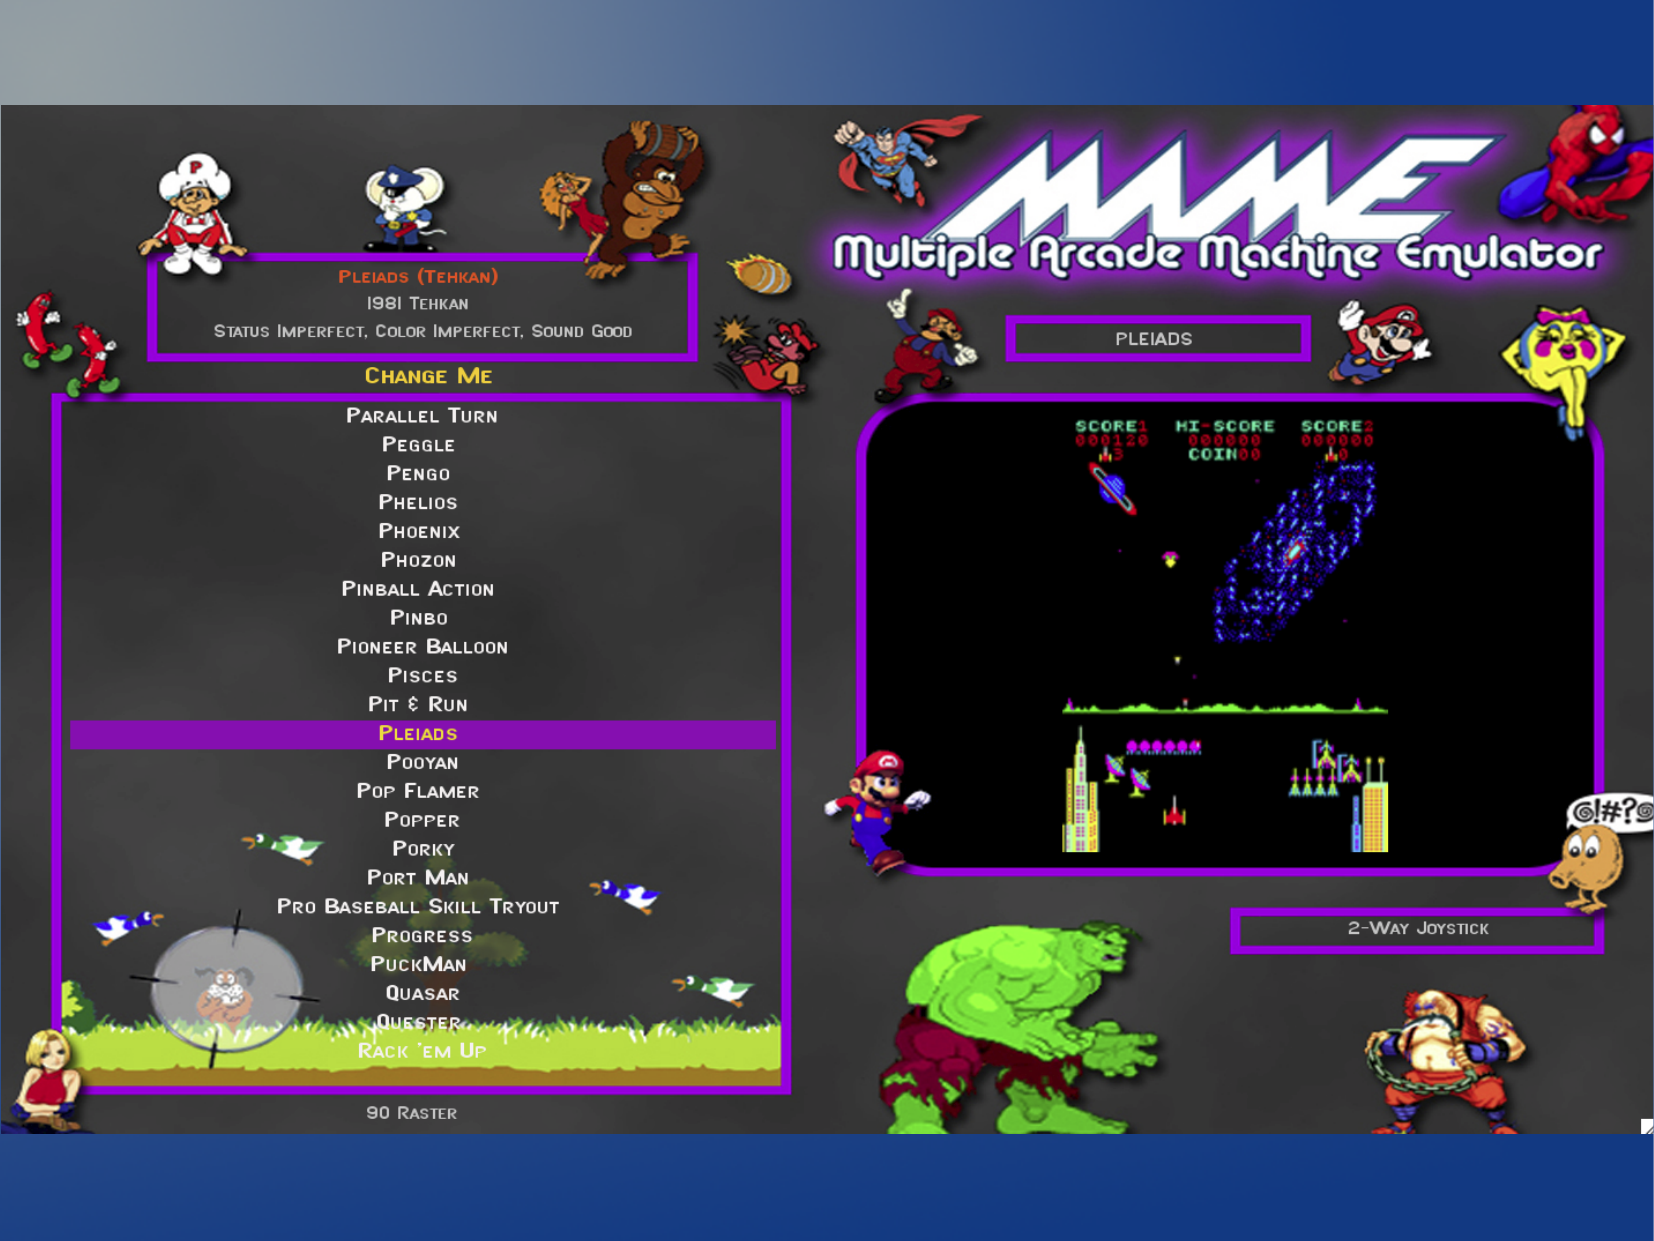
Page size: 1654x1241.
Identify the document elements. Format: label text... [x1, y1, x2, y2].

title Wahcade Front End Screen Cap [82, 56, 1571, 105]
picture [0, 0, 1654, 1241]
